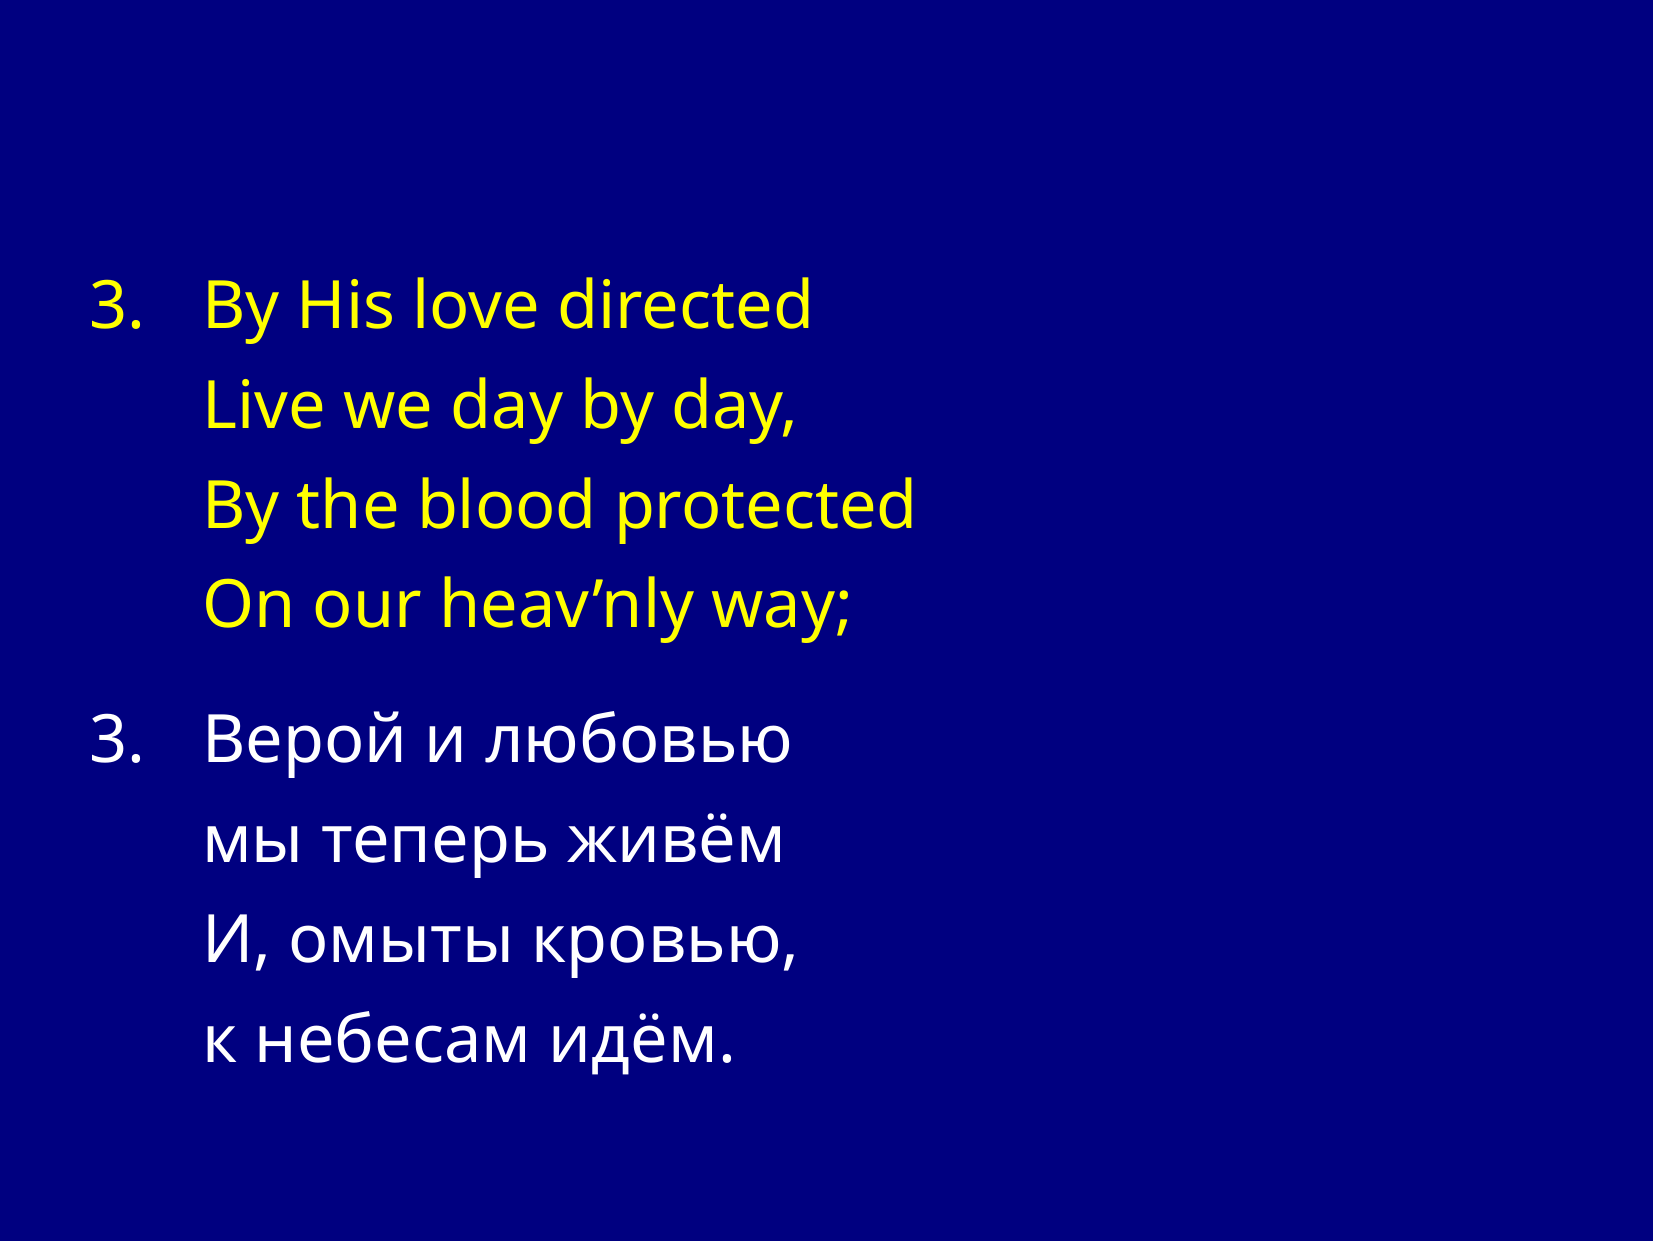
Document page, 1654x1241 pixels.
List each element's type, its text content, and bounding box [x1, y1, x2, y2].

text_box 3. Верой и любовью мы теперь живём И, омыты кровью, к небесам идём. [75, 675, 1576, 1163]
text_box 3. By His love directed Live we day by day, By the blood protected On our heav’nly way; [75, 150, 1576, 638]
